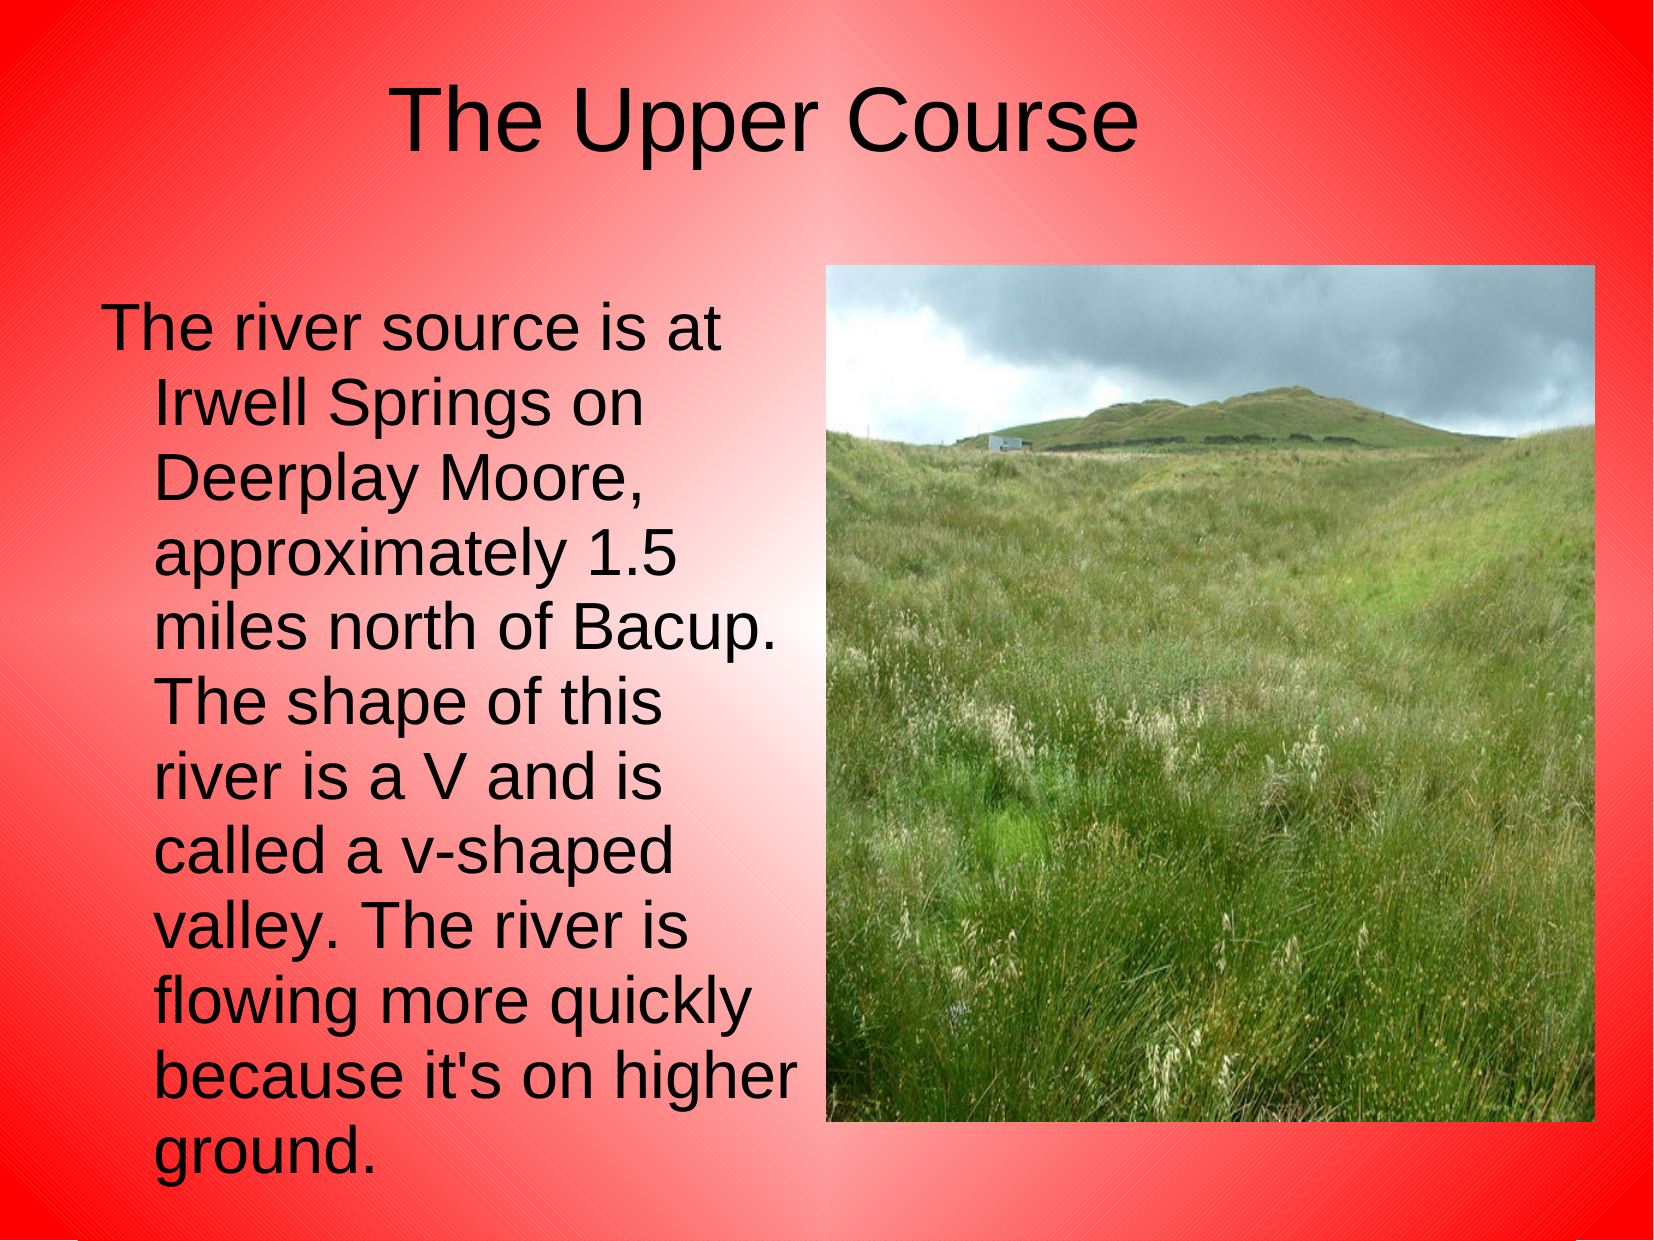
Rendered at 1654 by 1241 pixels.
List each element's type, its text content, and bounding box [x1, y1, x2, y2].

list The river source is at Irwell Springs on Deerplay Moore, approximately 1.5 miles north of Bacup. The shape of this river is a V and is called a v-shaped valley. The river is flowing more quickly because it's on higher ground. [82, 290, 809, 1188]
title The Upper Course [82, 68, 1447, 479]
picture [826, 265, 1595, 1123]
